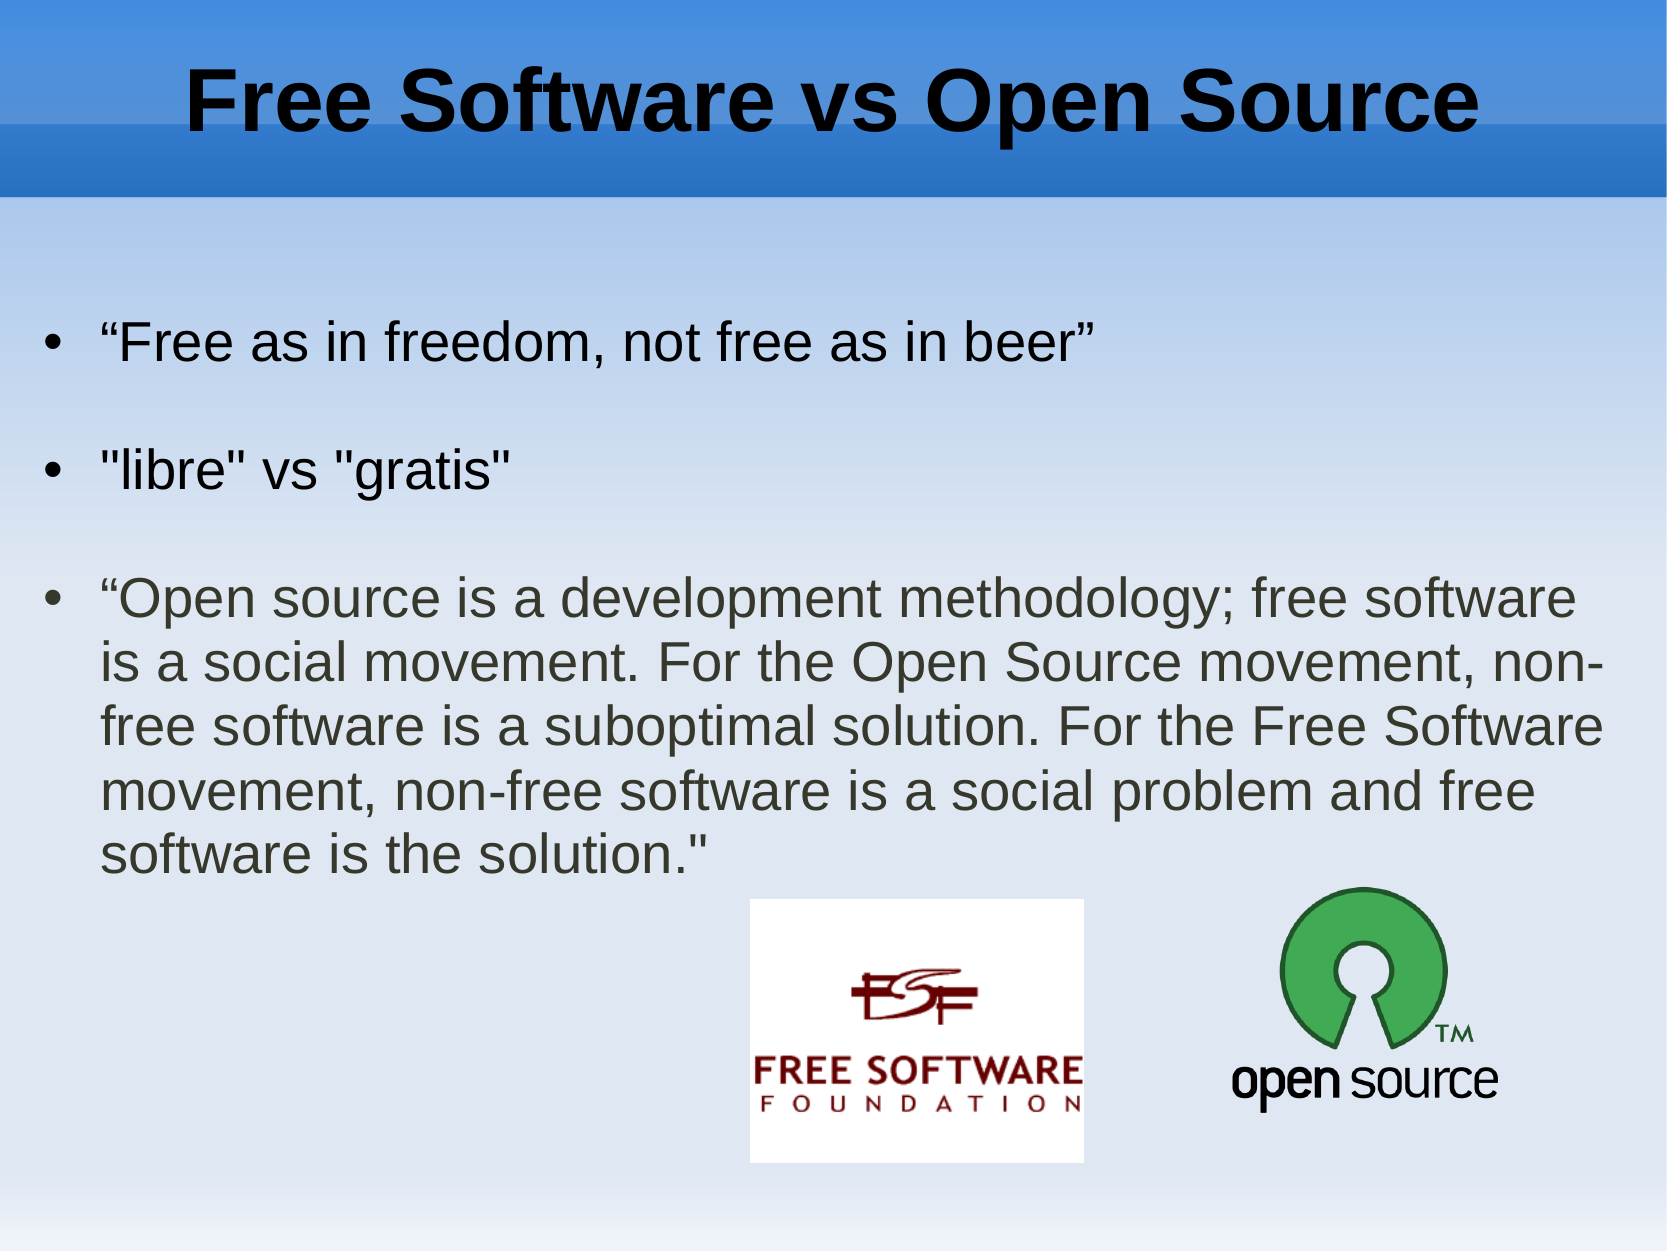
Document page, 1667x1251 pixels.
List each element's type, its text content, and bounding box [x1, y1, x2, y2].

picture [0, 0, 1667, 1251]
title Free Software vs Open Source [40, 50, 1627, 201]
list “Free as in freedom, not free as in beer” "libre" vs "gratis" “Open source is a development methodology; free software is a social movement. For the Open Source movement, non-free software is a suboptimal solution. For the Free Software movement, non-free software is a social problem and free software is the solution." [25, 310, 1610, 974]
